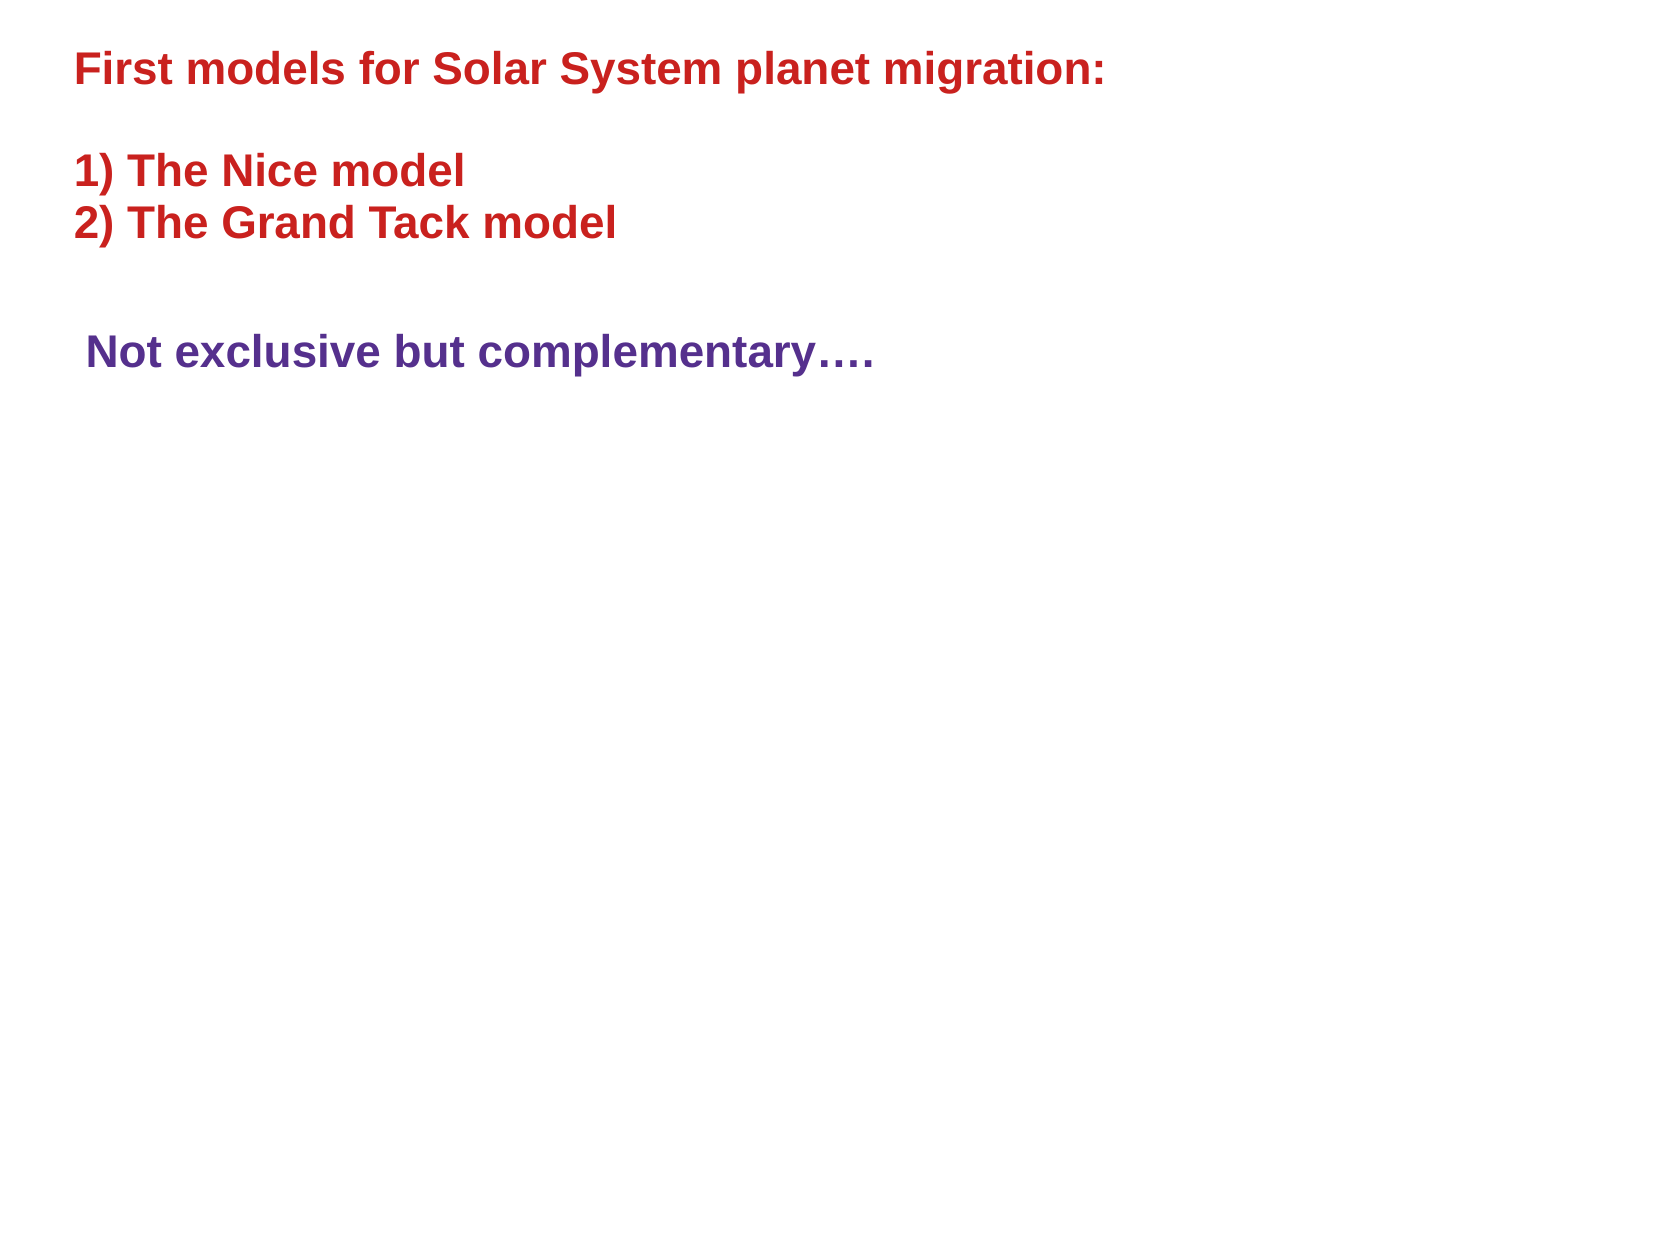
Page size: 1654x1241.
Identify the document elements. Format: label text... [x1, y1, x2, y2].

text_box Not exclusive but complementary…. [70, 318, 1465, 385]
text_box First models for Solar System planet migration: 1) The Nice model 2) The Grand Tack model [59, 35, 1252, 349]
